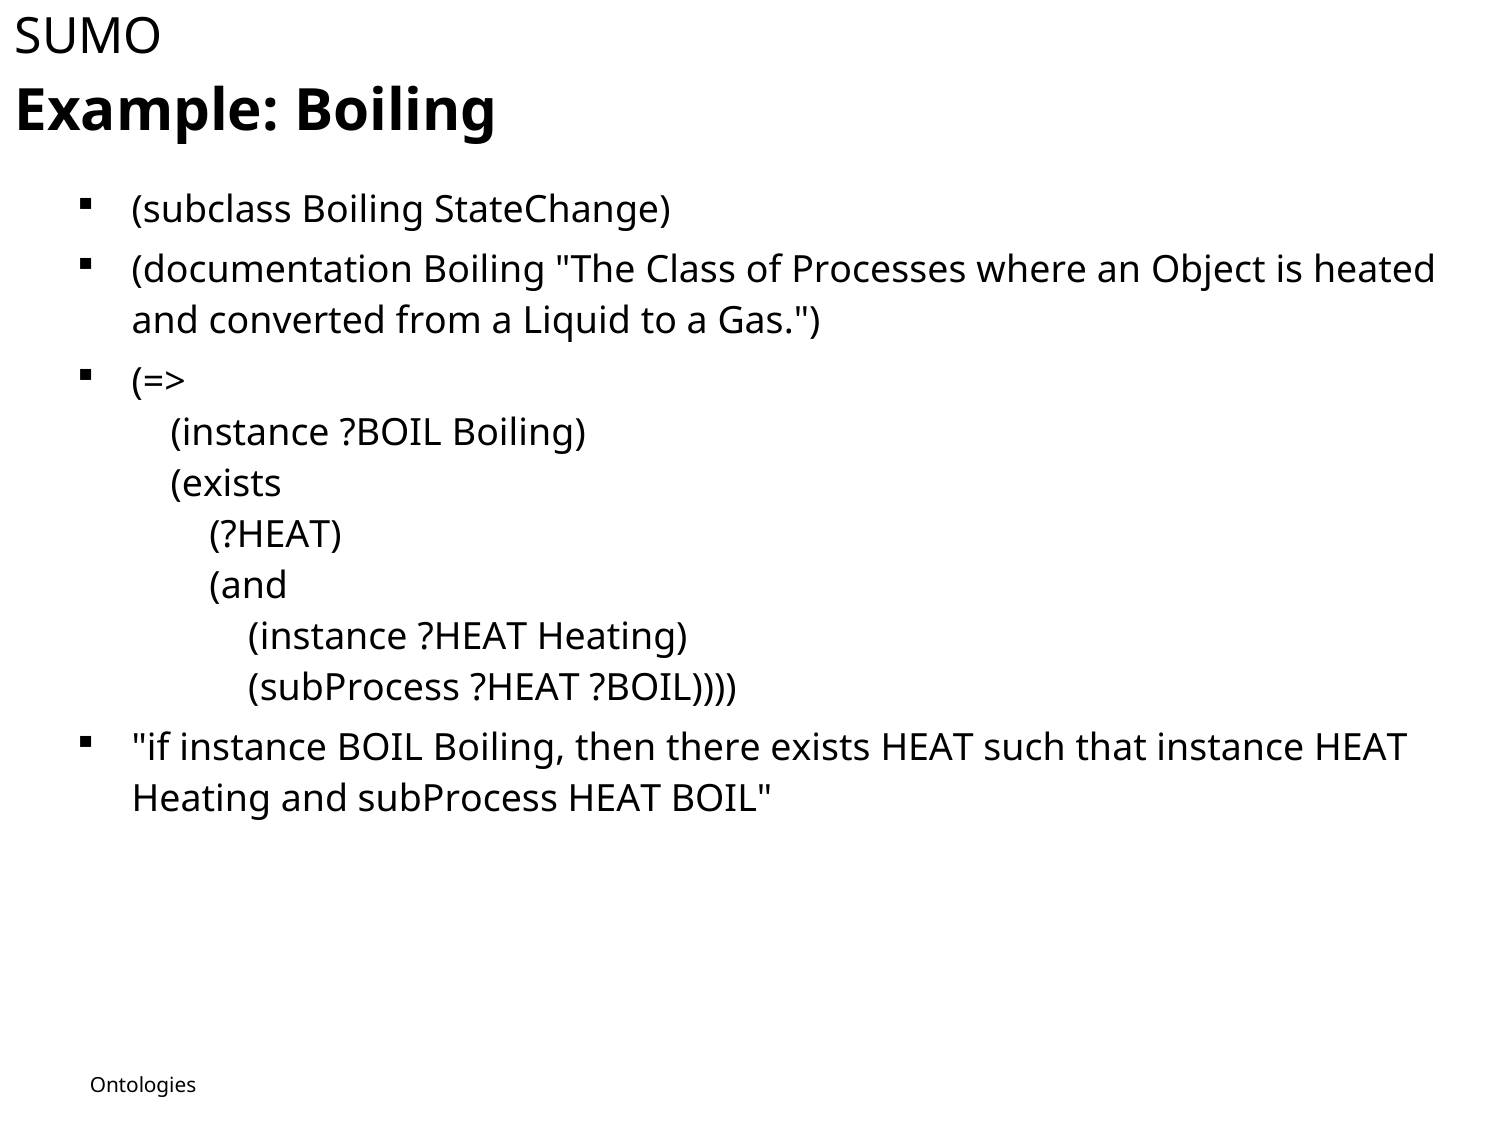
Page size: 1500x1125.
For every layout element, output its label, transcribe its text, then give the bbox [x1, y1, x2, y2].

title SUMO Example: Boiling [0, 0, 1276, 147]
list (subclass Boiling StateChange) (documentation Boiling "The Class of Processes where an Object is heated and converted from a Liquid to a Gas.") (=> (instance ?BOIL Boiling) (exists (?HEAT) (and (instance ?HEAT Heating) (subProcess ?HEAT ?BOIL)))) "if instance BOIL Boiling, then there exists HEAT such that instance HEAT Heating and subProcess HEAT BOIL" [62, 174, 1463, 1013]
